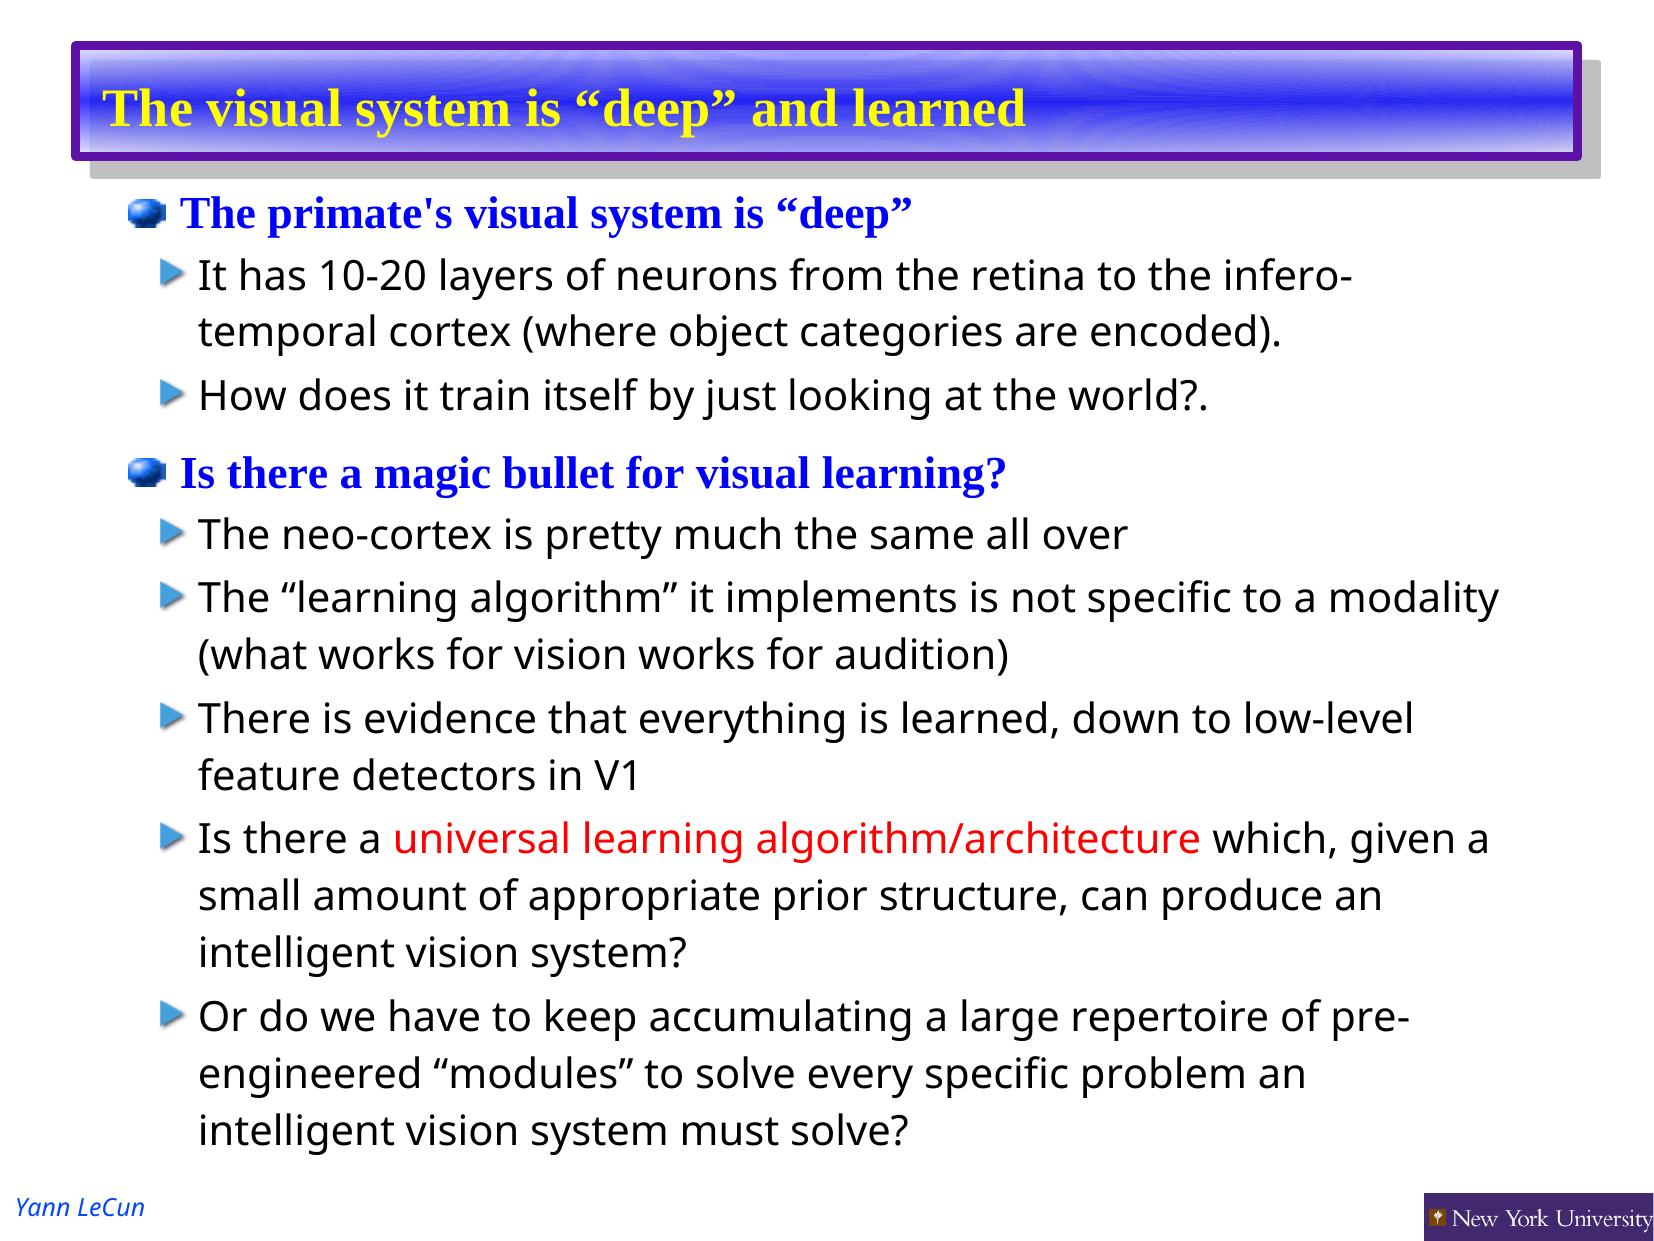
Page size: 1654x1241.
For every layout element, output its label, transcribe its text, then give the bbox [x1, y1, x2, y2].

picture [1424, 1193, 1654, 1241]
list The primate's visual system is “deep” It has 10-20 layers of neurons from the retina to the infero-temporal cortex (where object categories are encoded). How does it train itself by just looking at the world?. Is there a magic bullet for visual learning? The neo-cortex is pretty much the same all over The “learning algorithm” it implements is not specific to a modality (what works for vision works for audition) There is evidence that everything is learned, down to low-level feature detectors in V1 Is there a universal learning algorithm/architecture which, given a small amount of appropriate prior structure, can produce an intelligent vision system? Or do we have to keep accumulating a large repertoire of pre-engineered “modules” to solve every specific problem an intelligent vision system must solve? [128, 187, 1502, 1163]
title The visual system is “deep” and learned [75, 45, 1578, 157]
